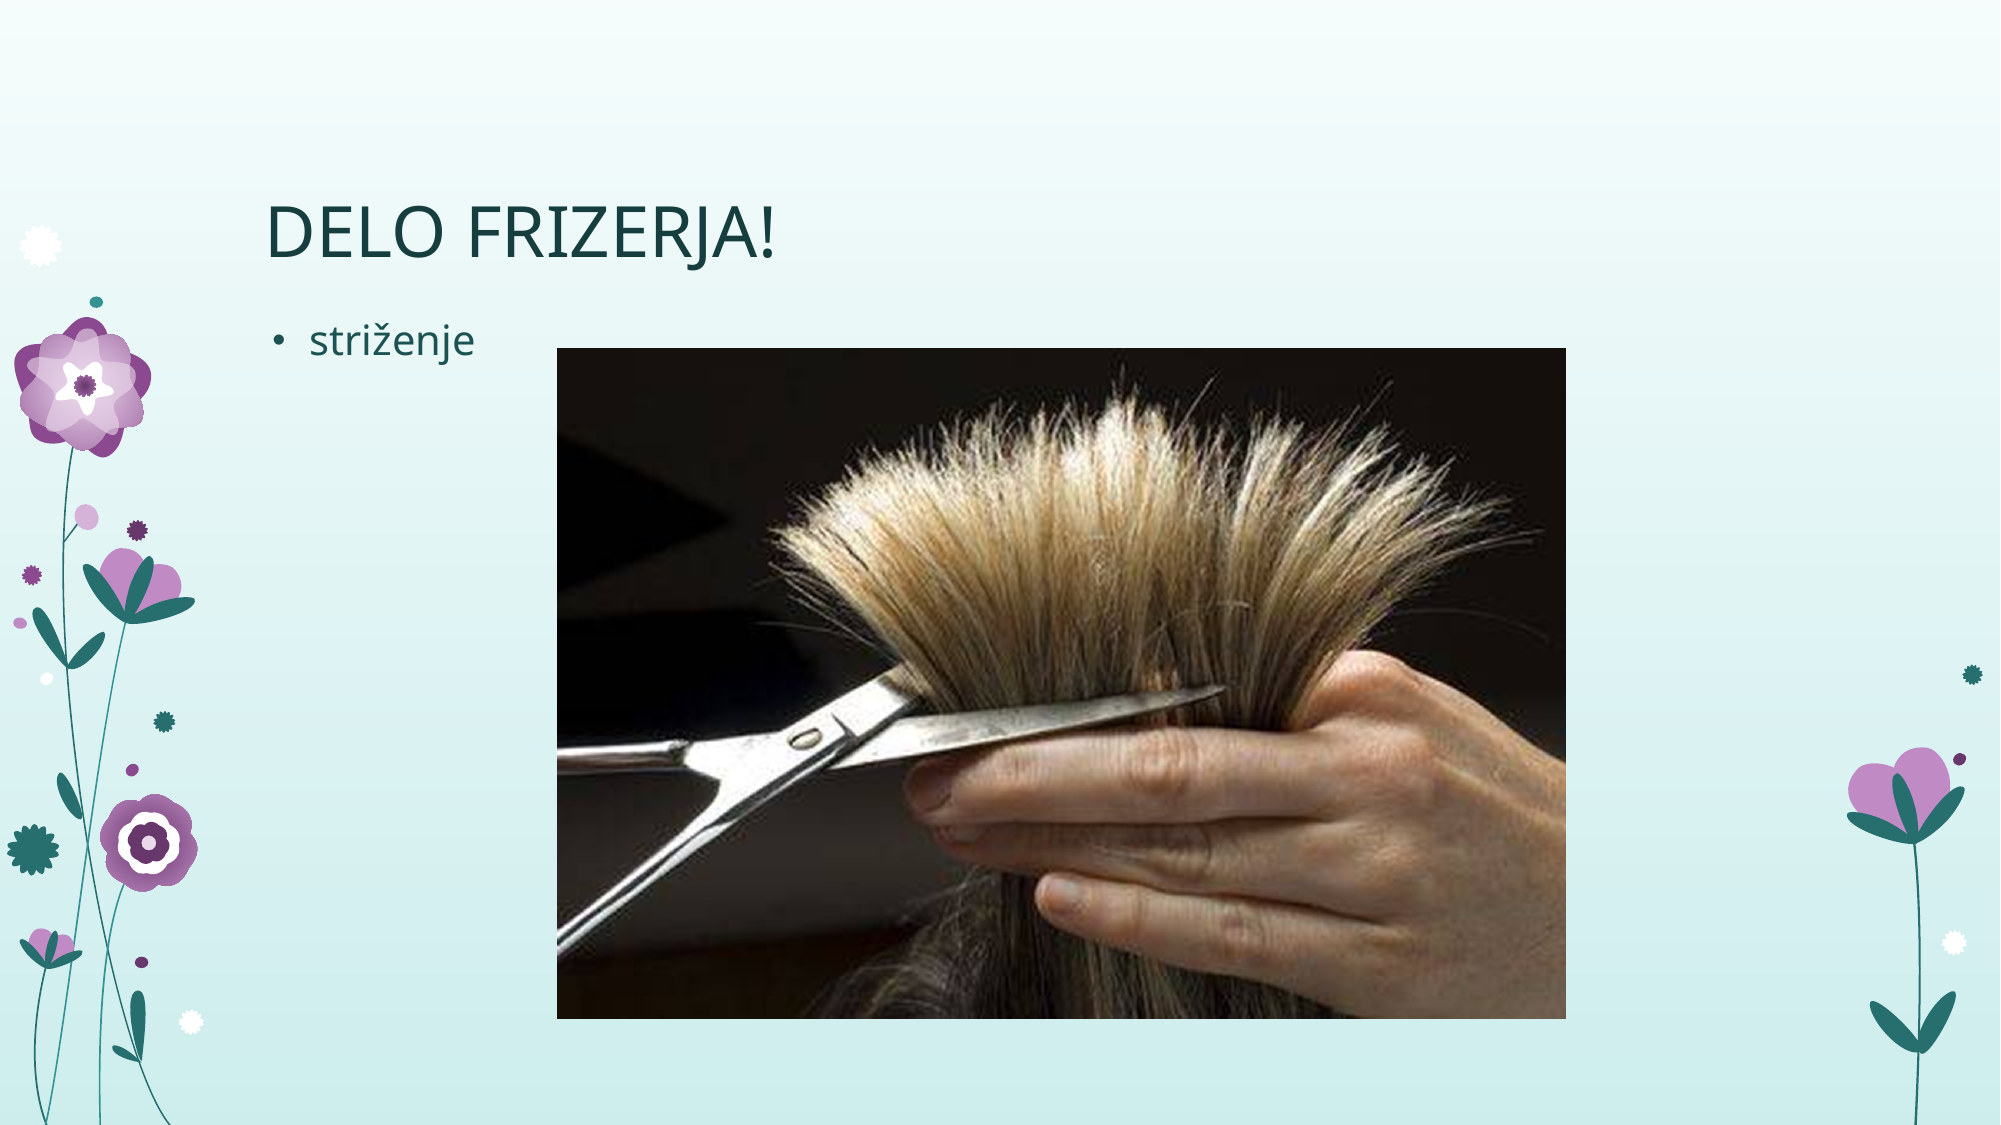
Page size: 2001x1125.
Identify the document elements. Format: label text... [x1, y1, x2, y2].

picture [557, 348, 1566, 1019]
list striženje [249, 311, 1750, 987]
title DELO FRIZERJA! [249, 92, 1750, 281]
